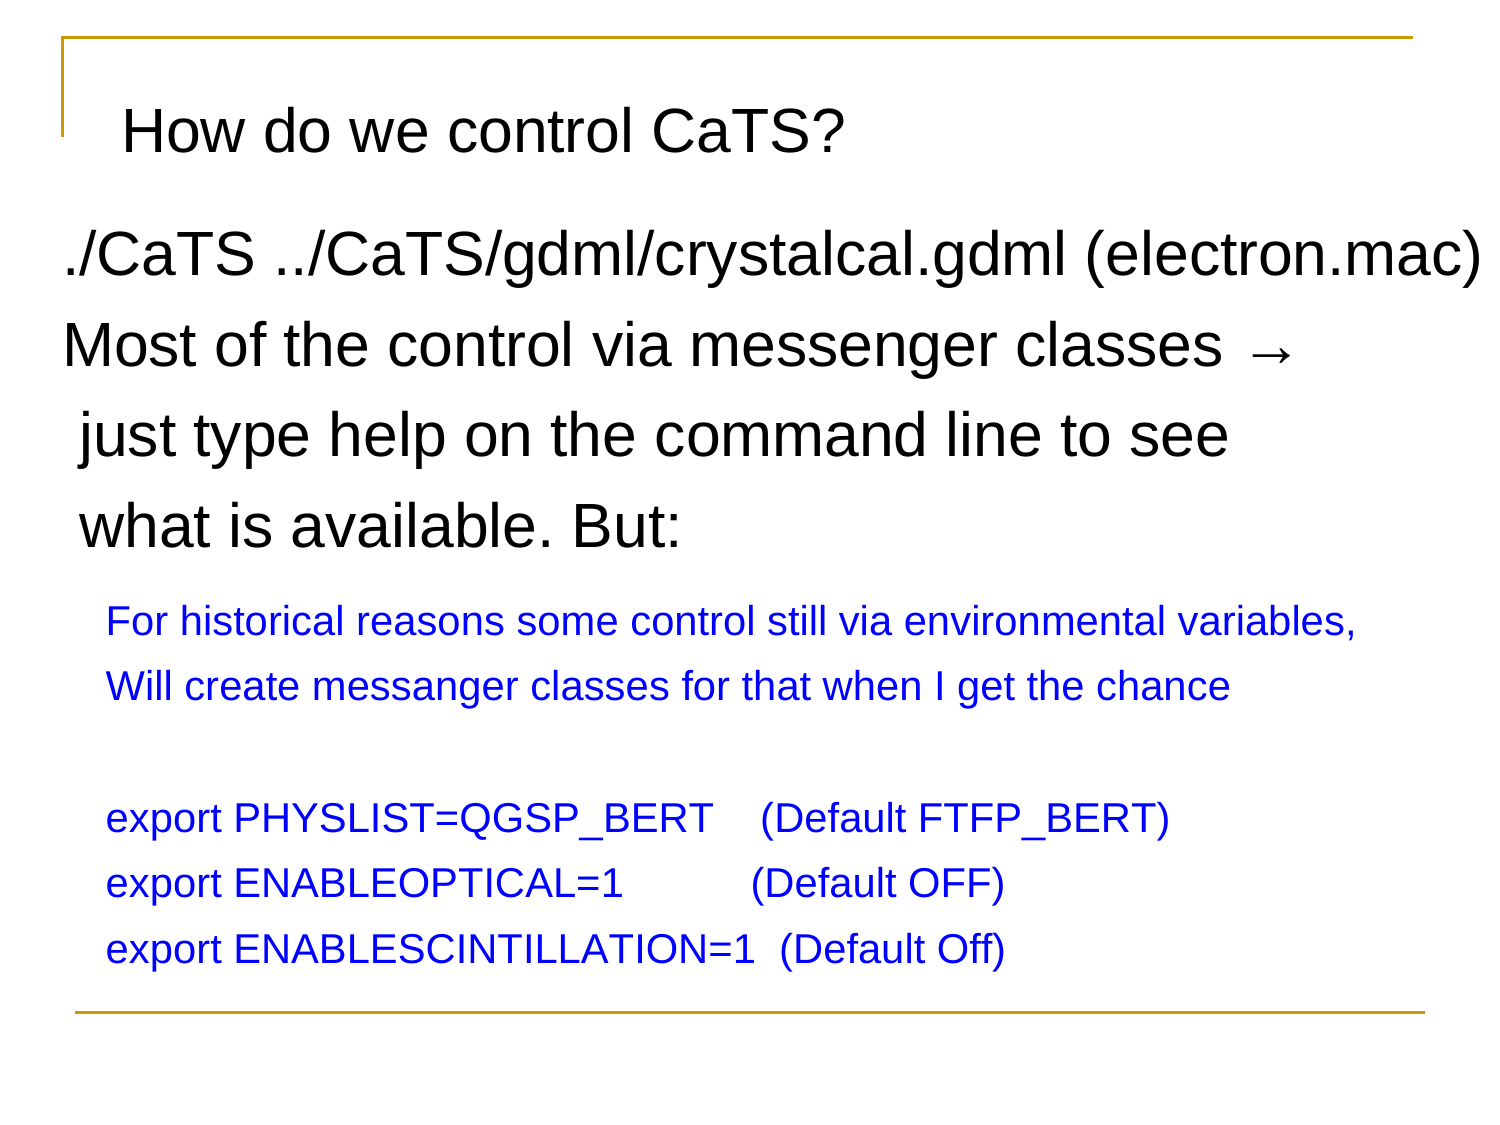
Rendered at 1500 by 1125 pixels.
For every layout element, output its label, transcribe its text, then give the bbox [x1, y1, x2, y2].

text_box For historical reasons some control still via environmental variables, Will create messanger classes for that when I get the chance export PHYSLIST=QGSP_BERT (Default FTFP_BERT) export ENABLEOPTICAL=1 (Default OFF) export ENABLESCINTILLATION=1 (Default Off) [90, 586, 1384, 980]
text_box How do we control CaTS? [106, 82, 880, 173]
text_box ./CaTS ../CaTS/gdml/crystalcal.gdml (electron.mac) Most of the control via messenger classes → just type help on the command line to see what is available. But: [47, 205, 1500, 568]
